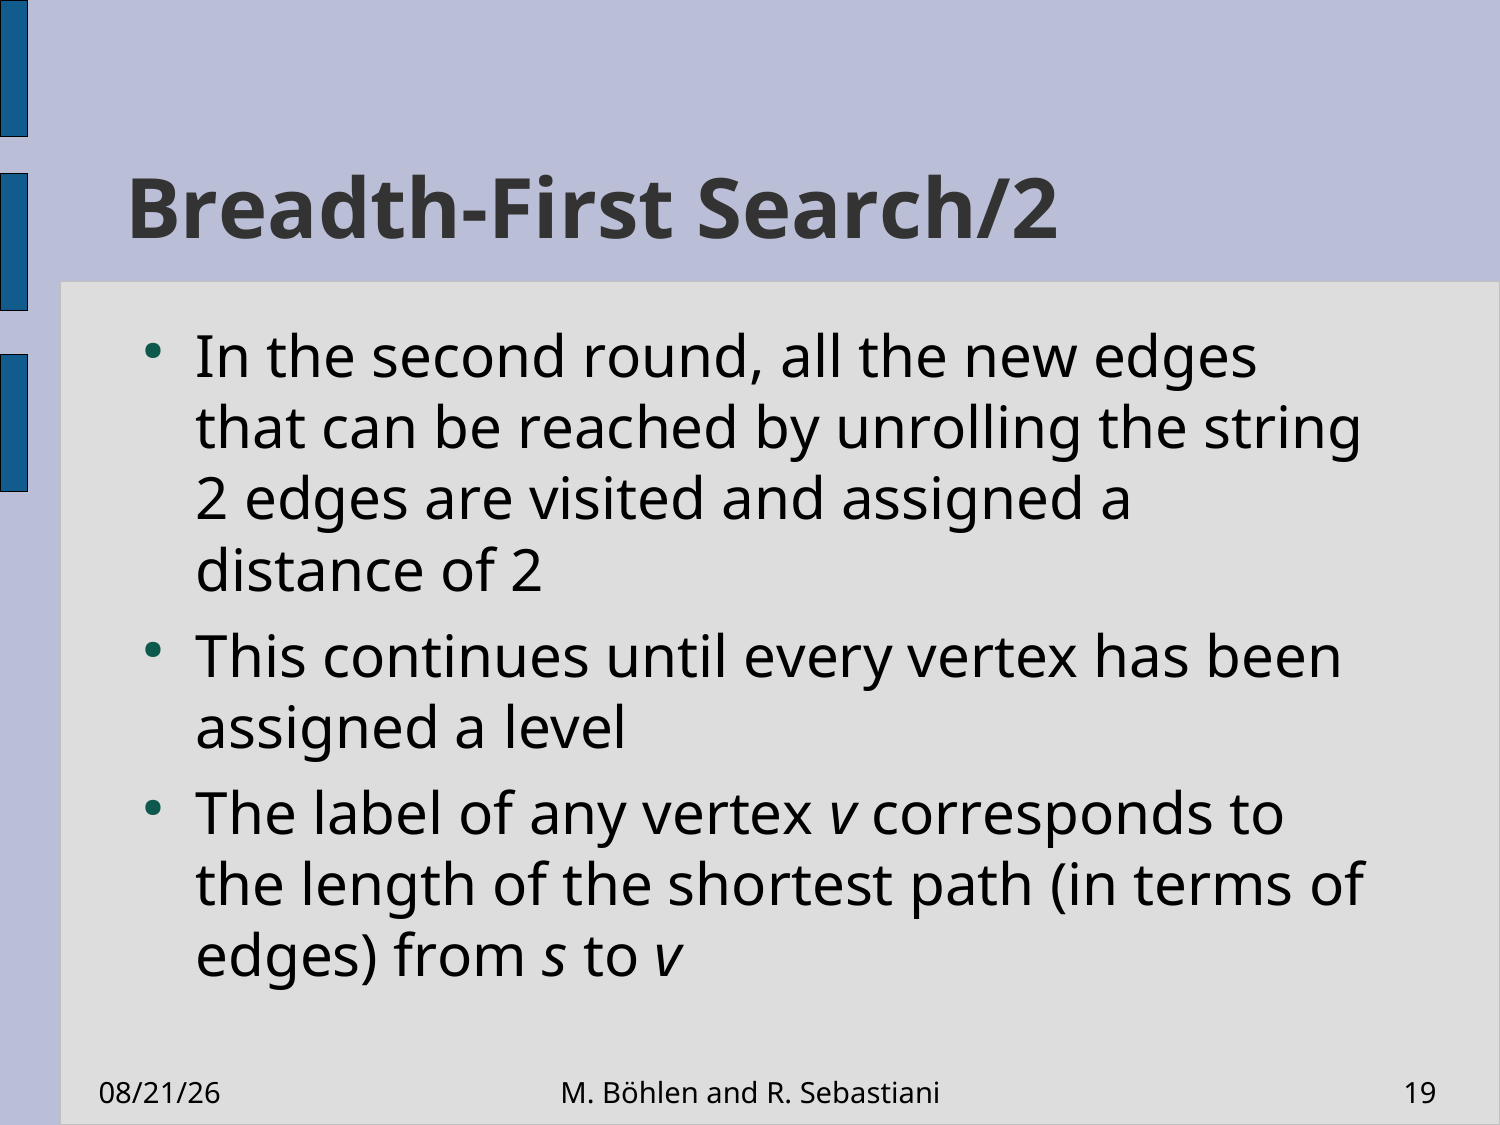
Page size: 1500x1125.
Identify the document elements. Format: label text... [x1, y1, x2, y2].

title Breadth-First Search/2 [110, 67, 1392, 271]
list In the second round, all the new edges that can be reached by unrolling the string 2 edges are visited and assigned a distance of 2 This continues until every vertex has been assigned a level The label of any vertex v corresponds to the length of the shortest path (in terms of edges) from s to v [110, 312, 1392, 1037]
